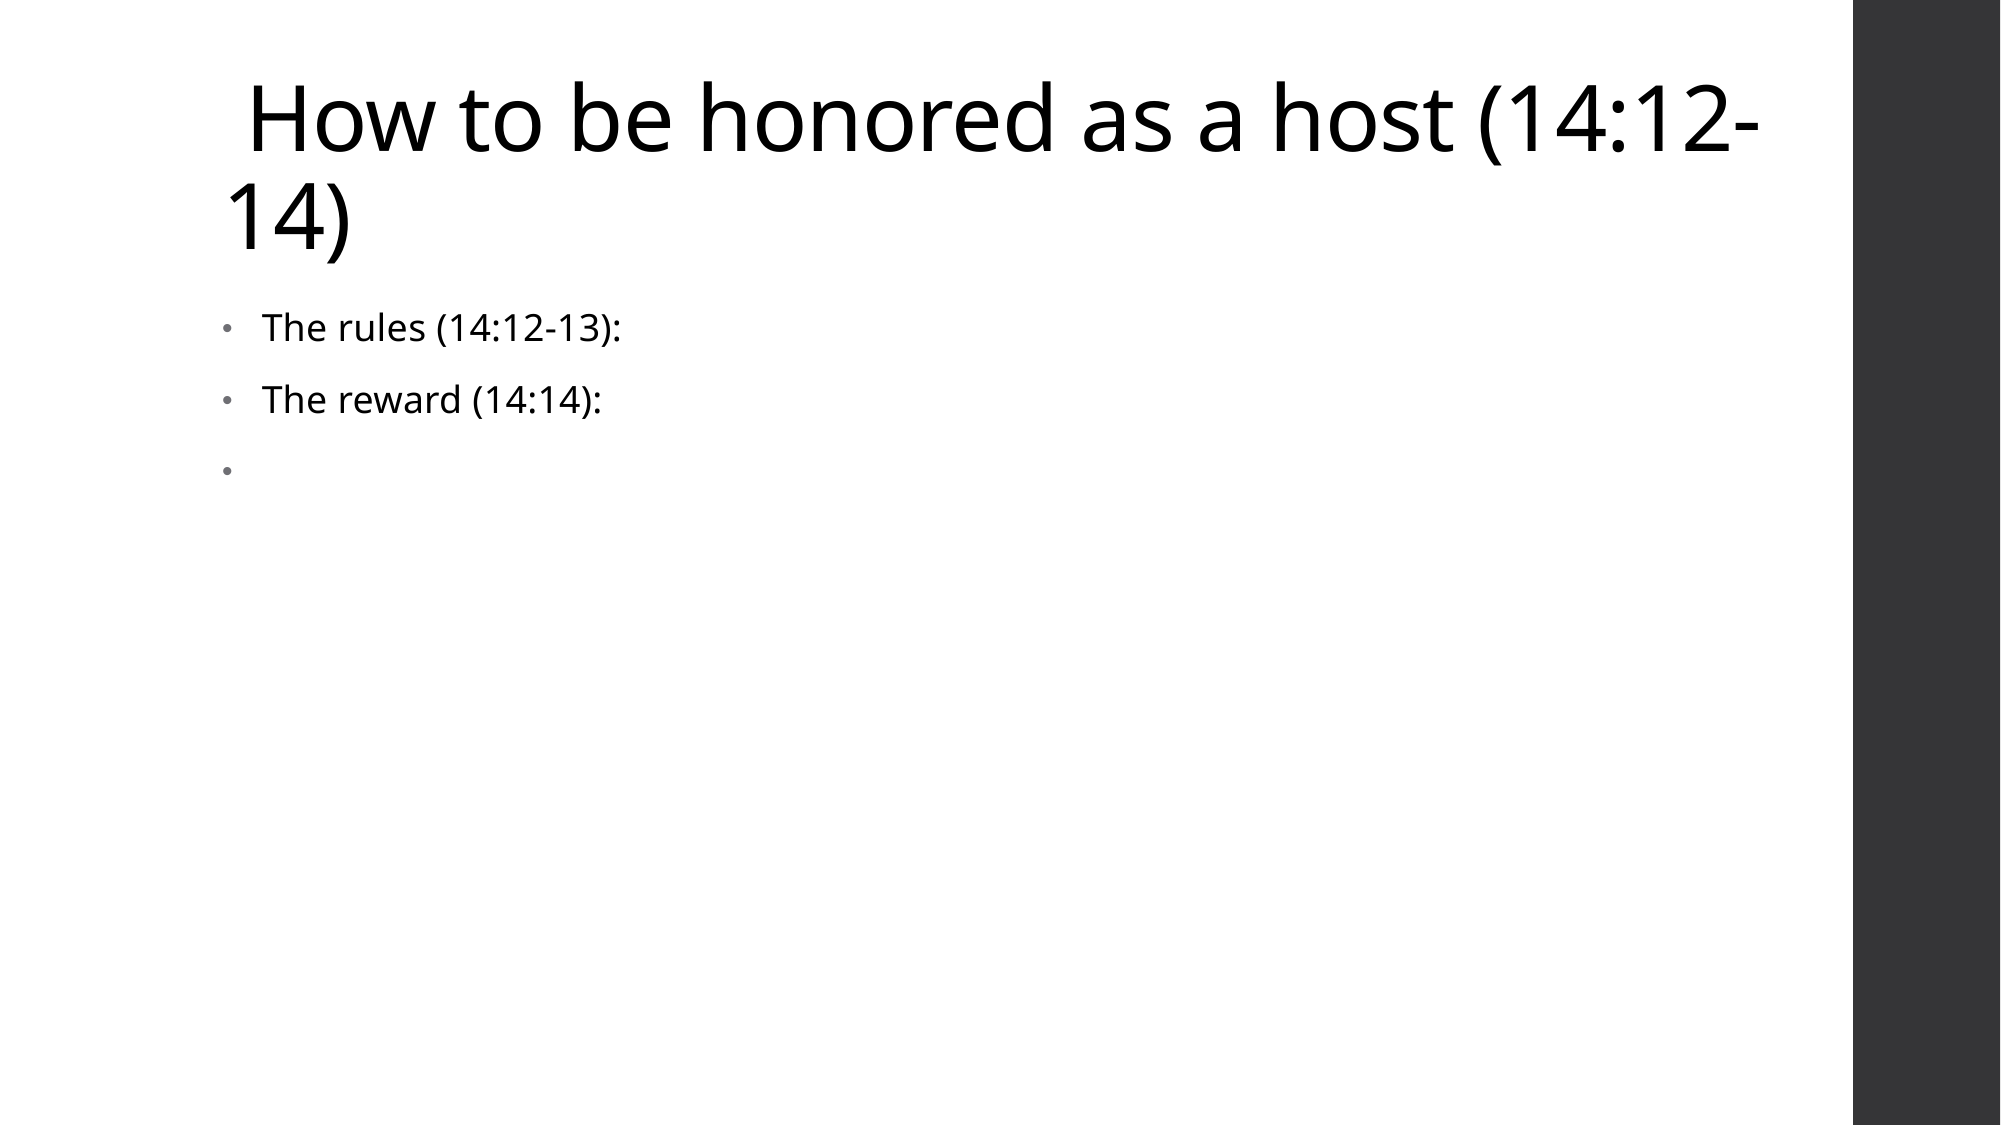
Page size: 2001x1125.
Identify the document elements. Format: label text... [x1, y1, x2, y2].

list The rules (14:12-13): The reward (14:14): [206, 299, 1617, 1014]
title How to be honored as a host (14:12-14) [206, 60, 1797, 278]
